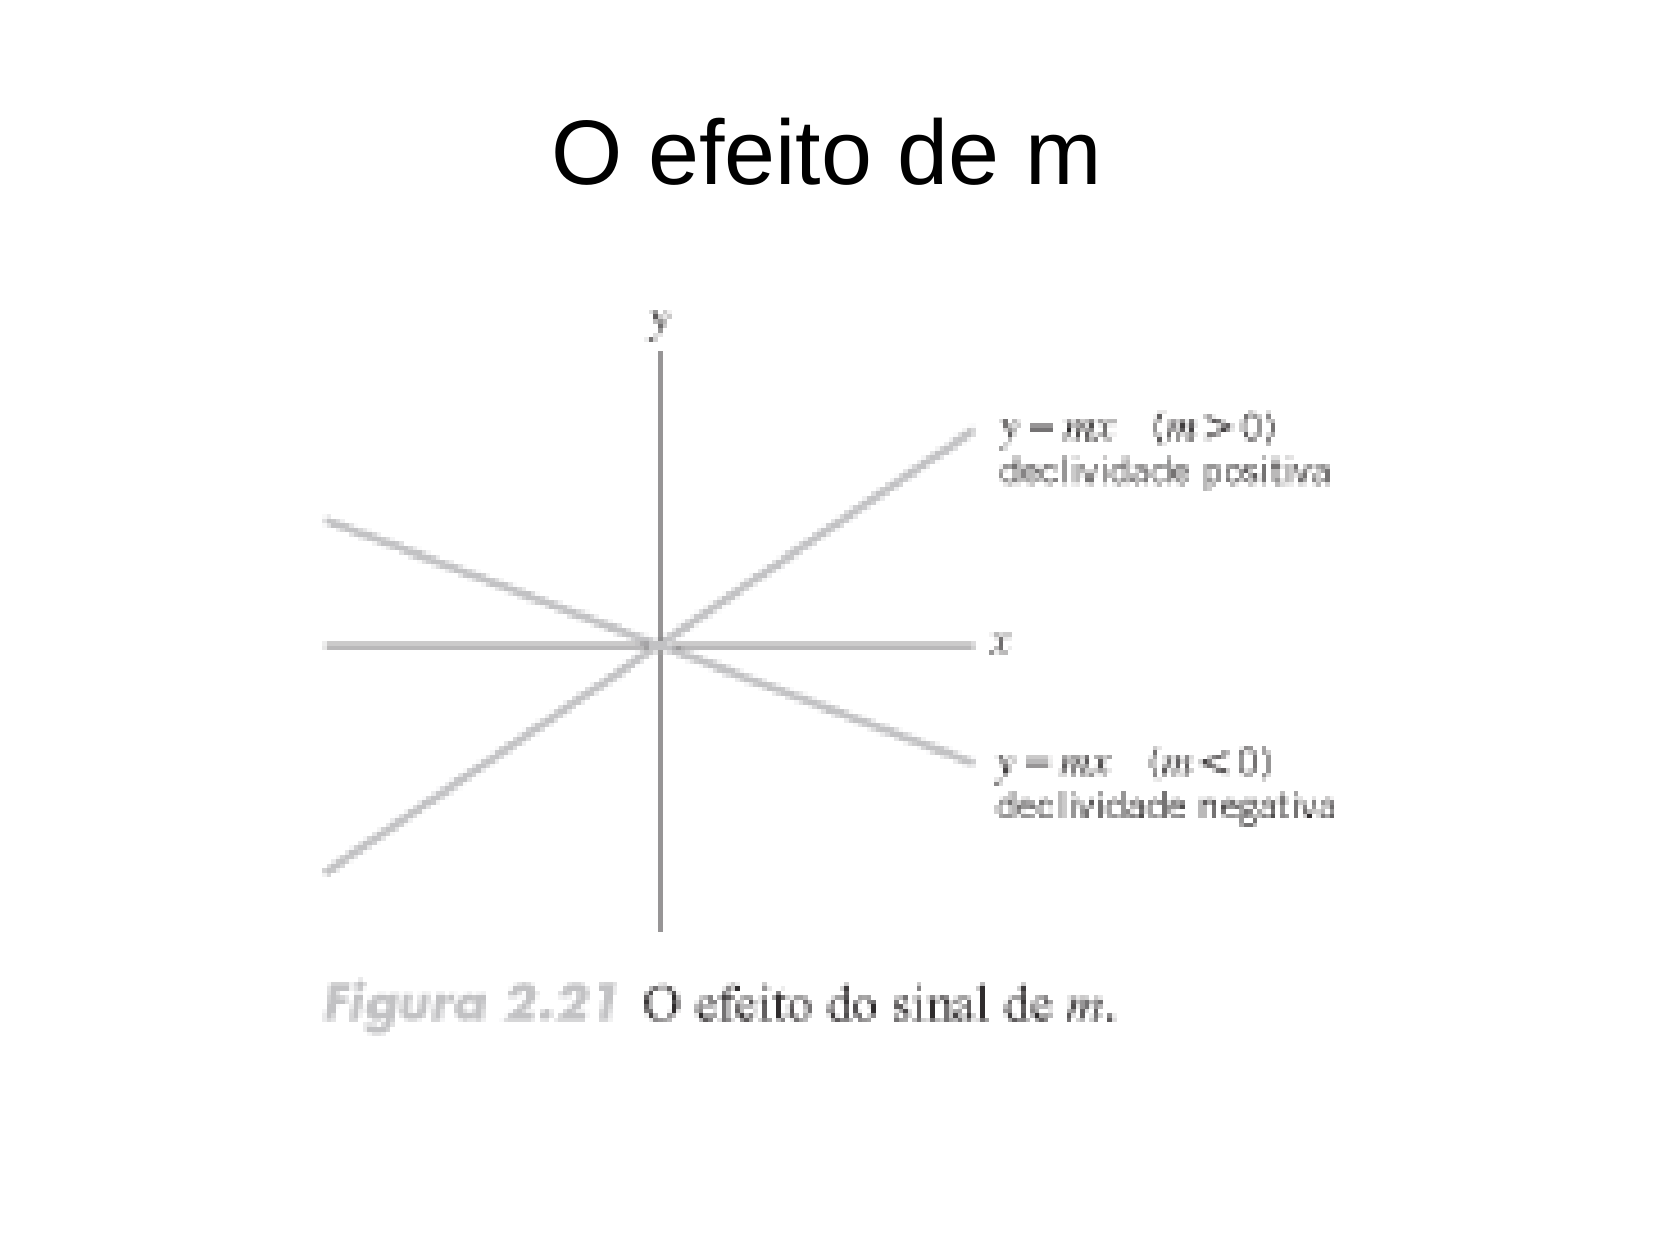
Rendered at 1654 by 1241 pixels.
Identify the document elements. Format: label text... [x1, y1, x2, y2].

picture [259, 256, 1394, 1091]
title O efeito de m [82, 49, 1571, 257]
